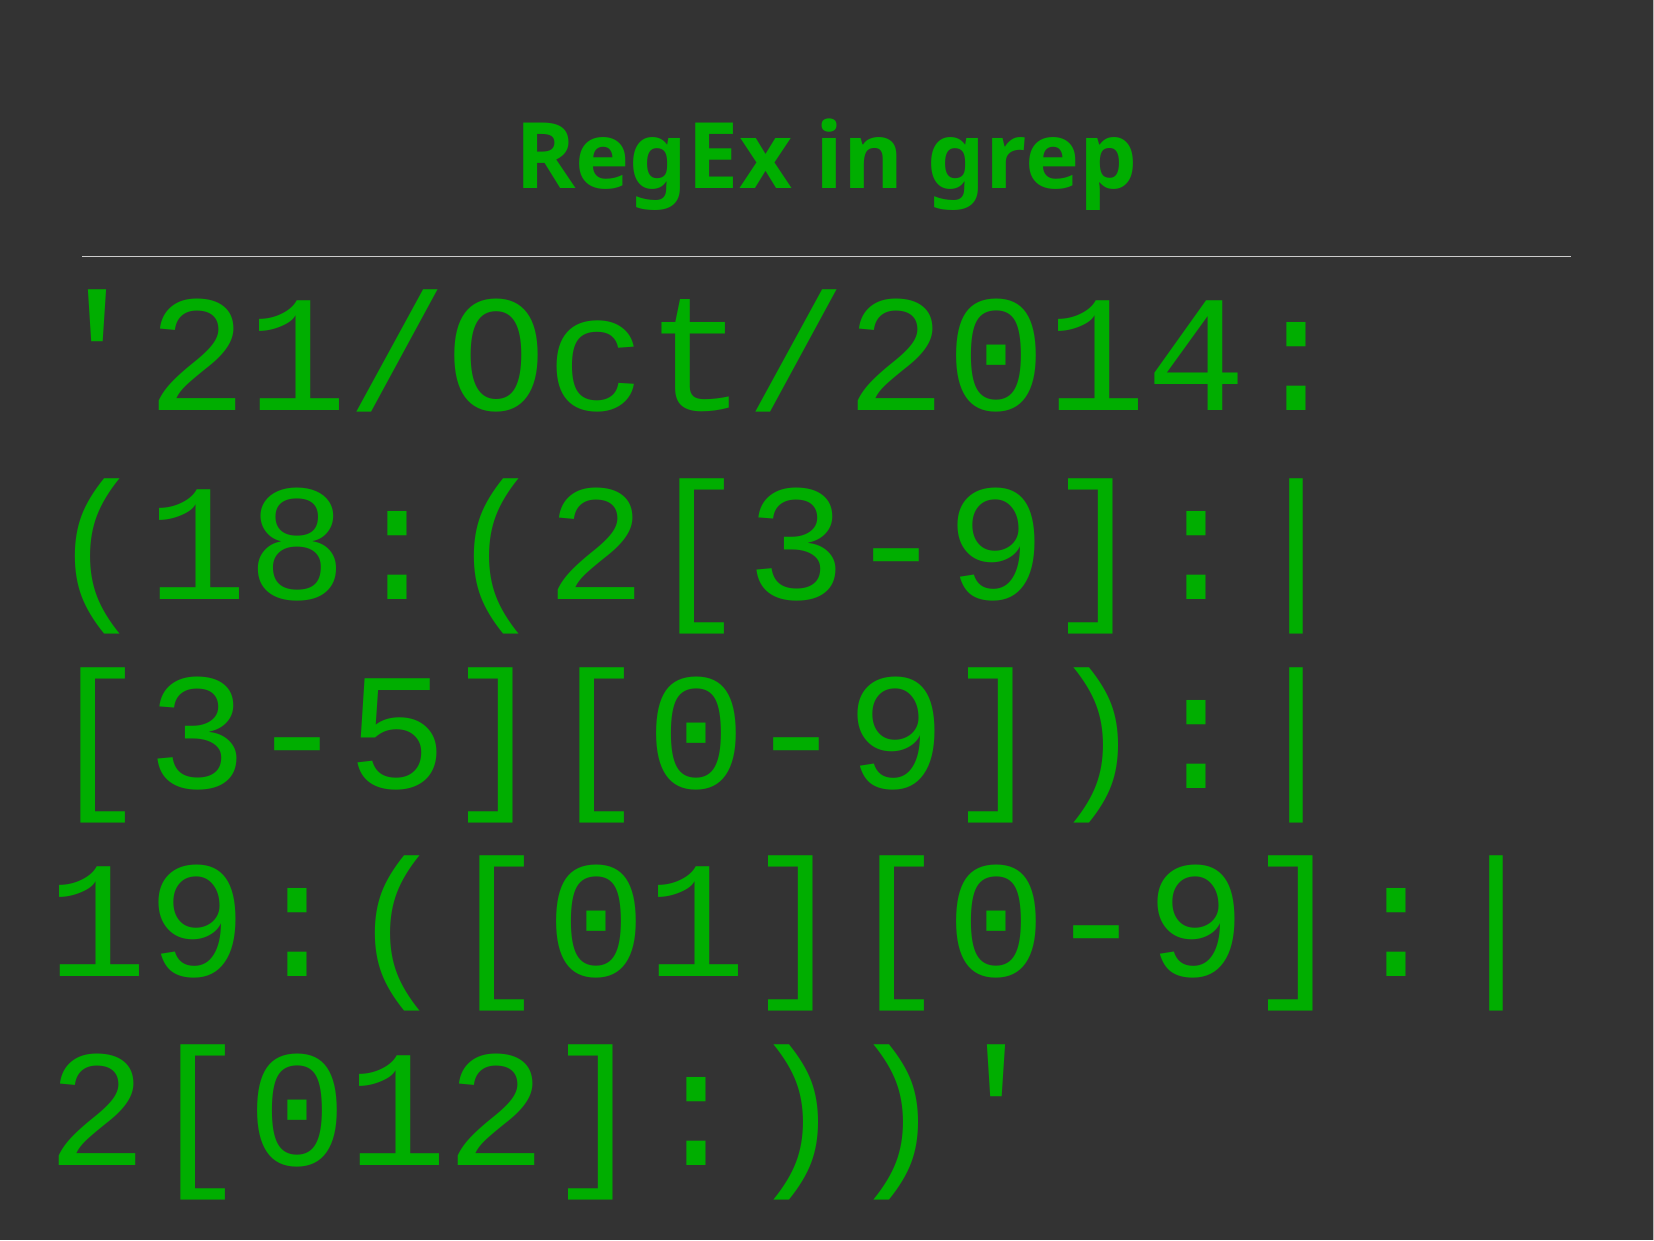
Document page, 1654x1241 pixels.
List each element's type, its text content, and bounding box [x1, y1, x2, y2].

list '21/Oct/2014:(18:(2[3-9]:|[3-5][0-9]):|19:([01][0-9]:|2[012]:))' [47, 271, 1619, 1229]
title RegEx in grep [82, 49, 1571, 257]
